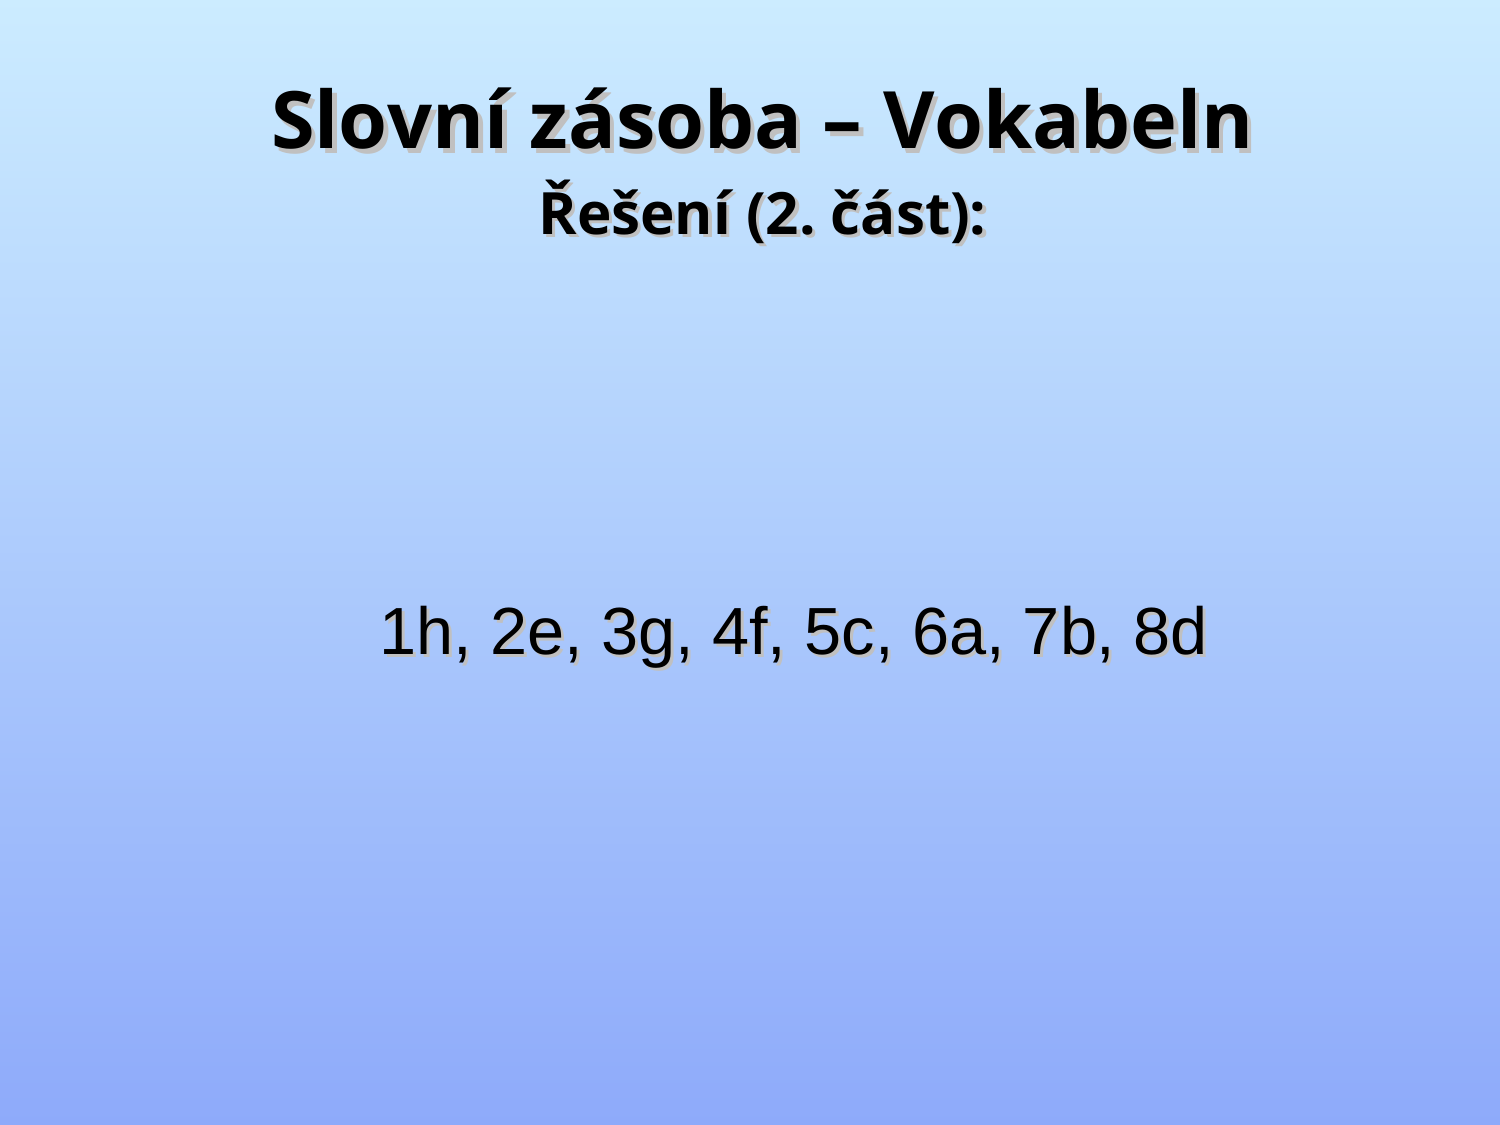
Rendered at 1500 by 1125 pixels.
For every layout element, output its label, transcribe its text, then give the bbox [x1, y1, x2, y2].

title Slovní zásoba – Vokabeln Řešení (2. část): [75, 40, 1451, 276]
list 1h, 2e, 3g, 4f, 5c, 6a, 7b, 8d [137, 312, 1451, 1000]
